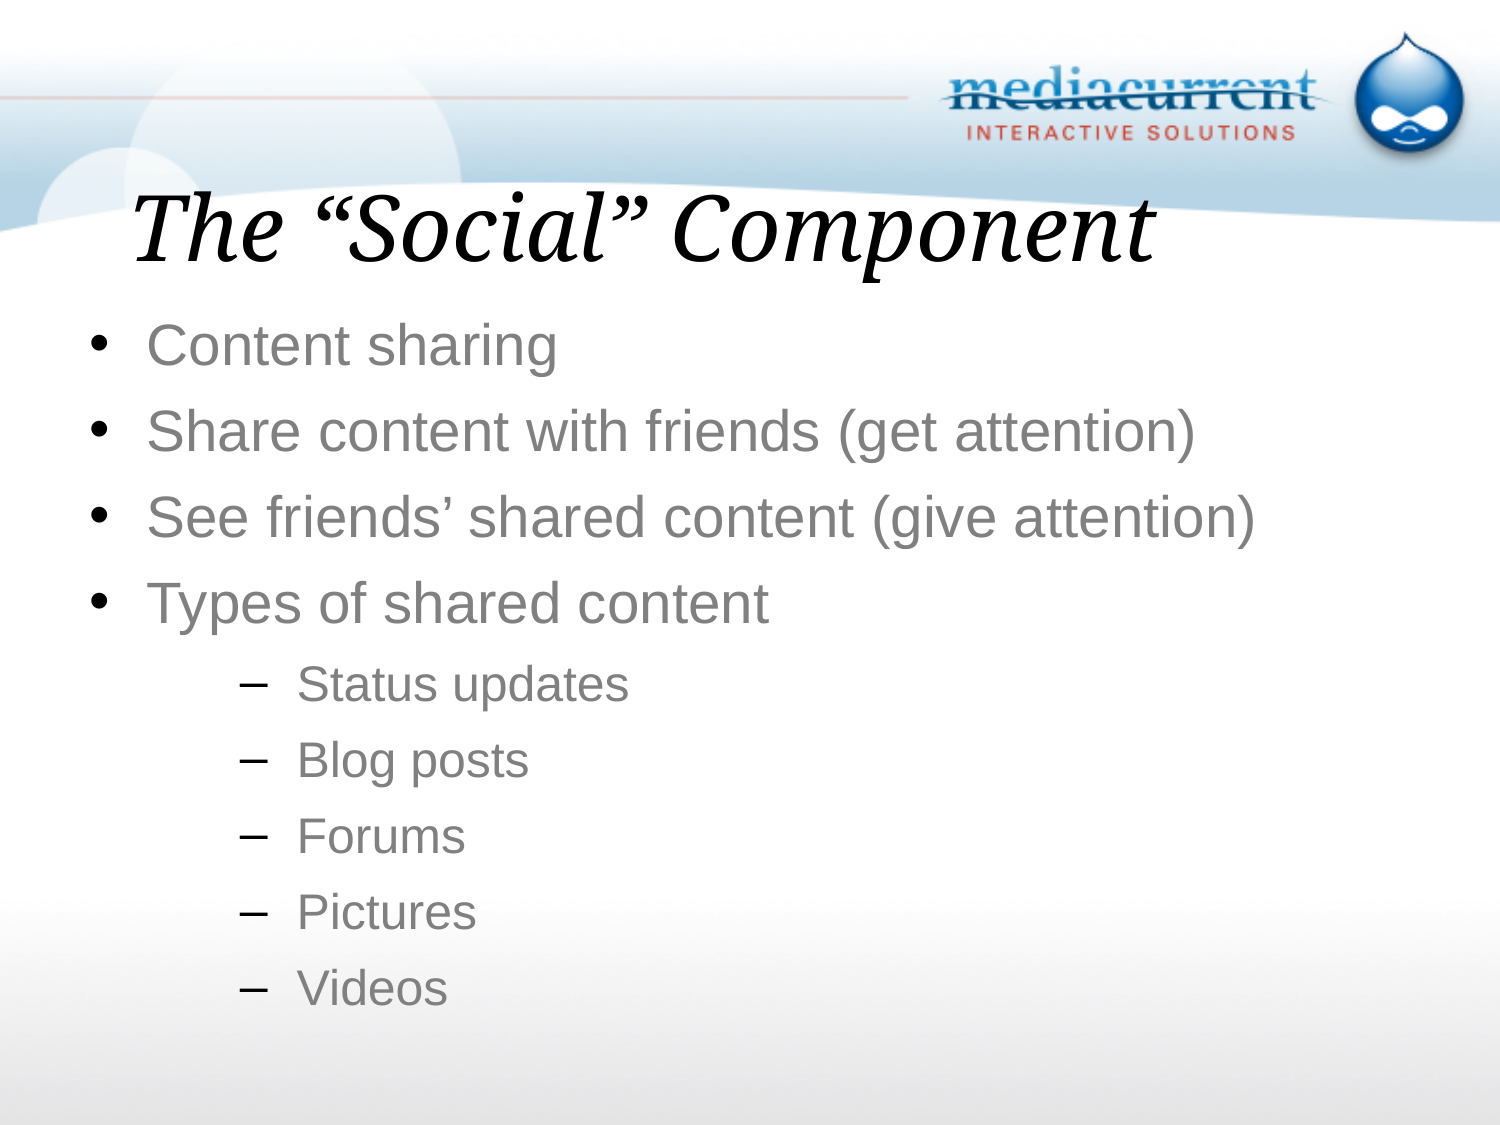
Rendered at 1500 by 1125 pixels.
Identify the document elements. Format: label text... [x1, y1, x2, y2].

text_box The “Social” Component [75, 162, 1213, 299]
text_box Content sharing Share content with friends (get attention) See friends’ shared content (give attention) Types of shared content Status updates Blog posts Forums Pictures Videos [75, 299, 1425, 1051]
